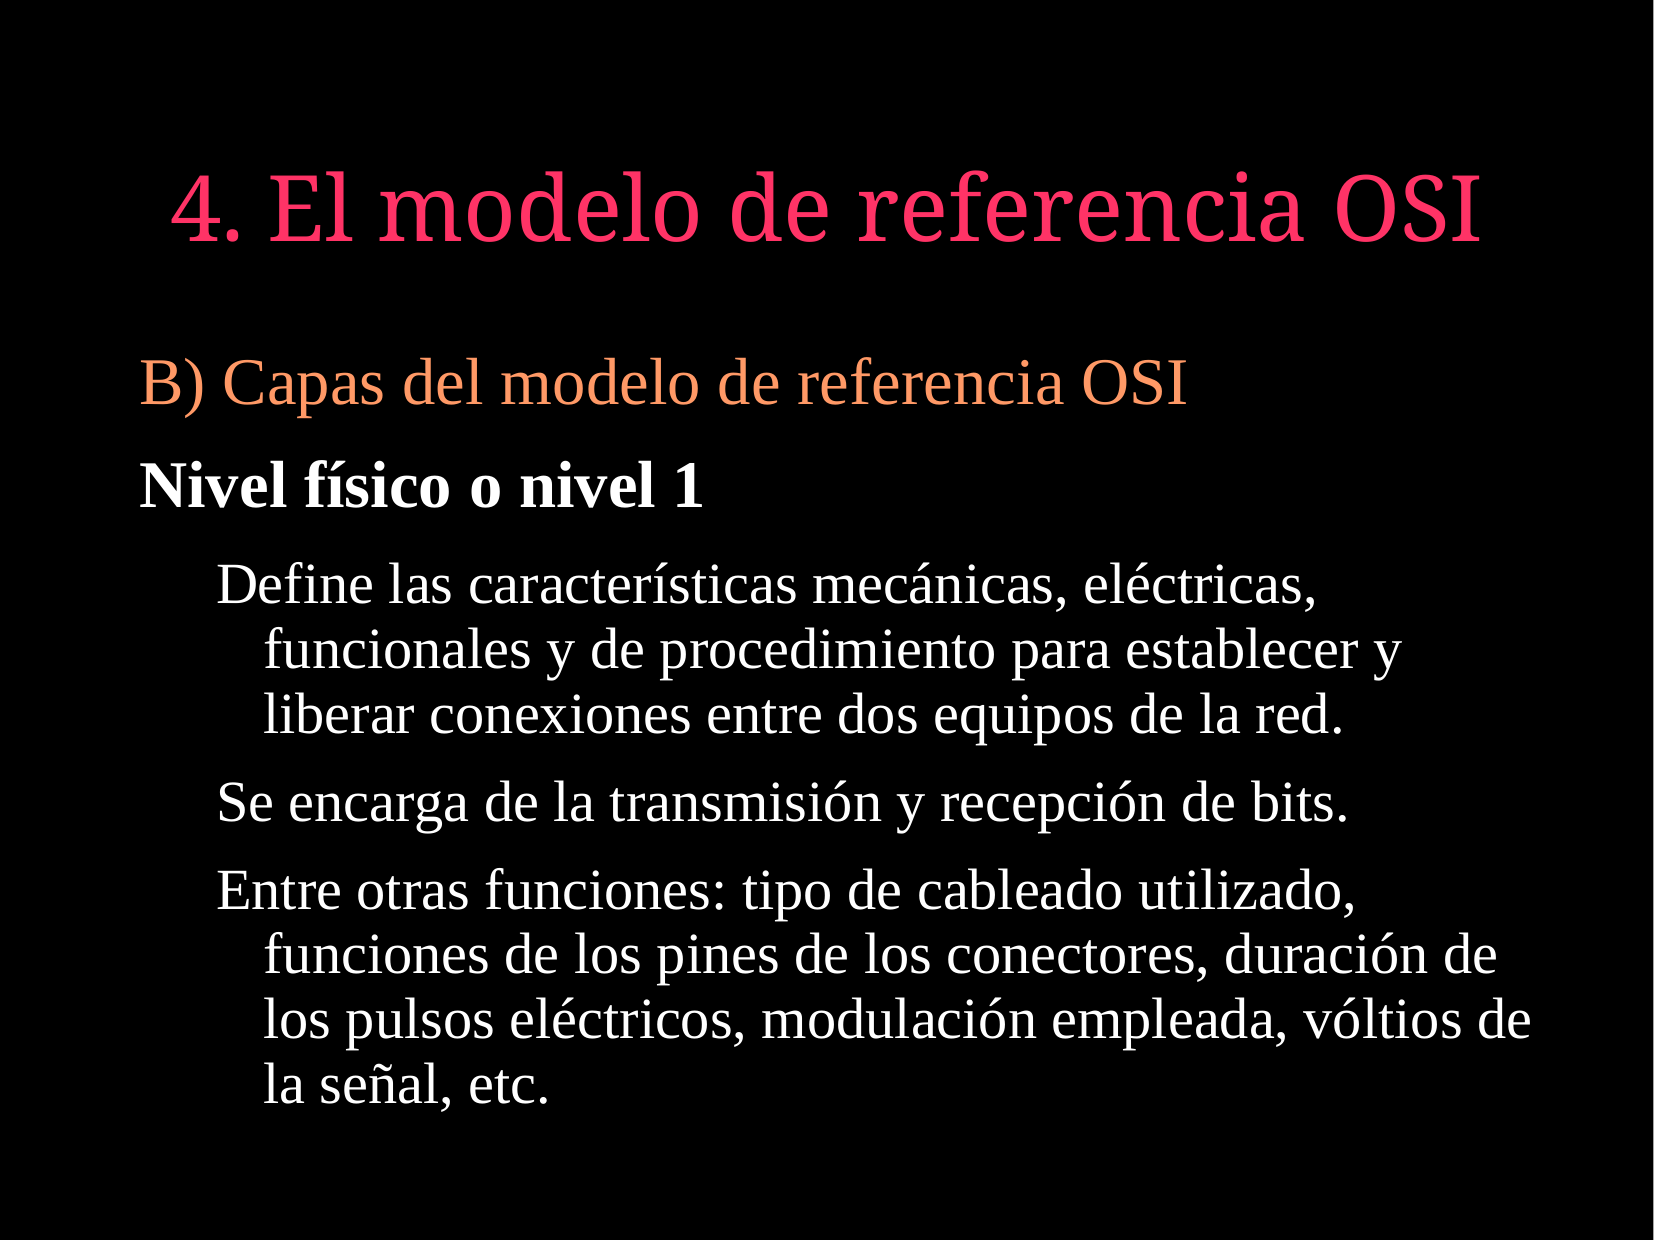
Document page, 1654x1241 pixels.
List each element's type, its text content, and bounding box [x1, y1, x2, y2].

list B) Capas del modelo de referencia OSI Nivel físico o nivel 1 Define las características mecánicas, eléctricas, funcionales y de procedimiento para establecer y liberar conexiones entre dos equipos de la red. Se encarga de la transmisión y recepción de bits. Entre otras funciones: tipo de cableado utilizado, funciones de los pines de los conectores, duración de los pulsos eléctricos, modulación empleada, vóltios de la señal, etc. [121, 344, 1534, 1127]
title 4. El modelo de referencia OSI [121, 102, 1534, 311]
